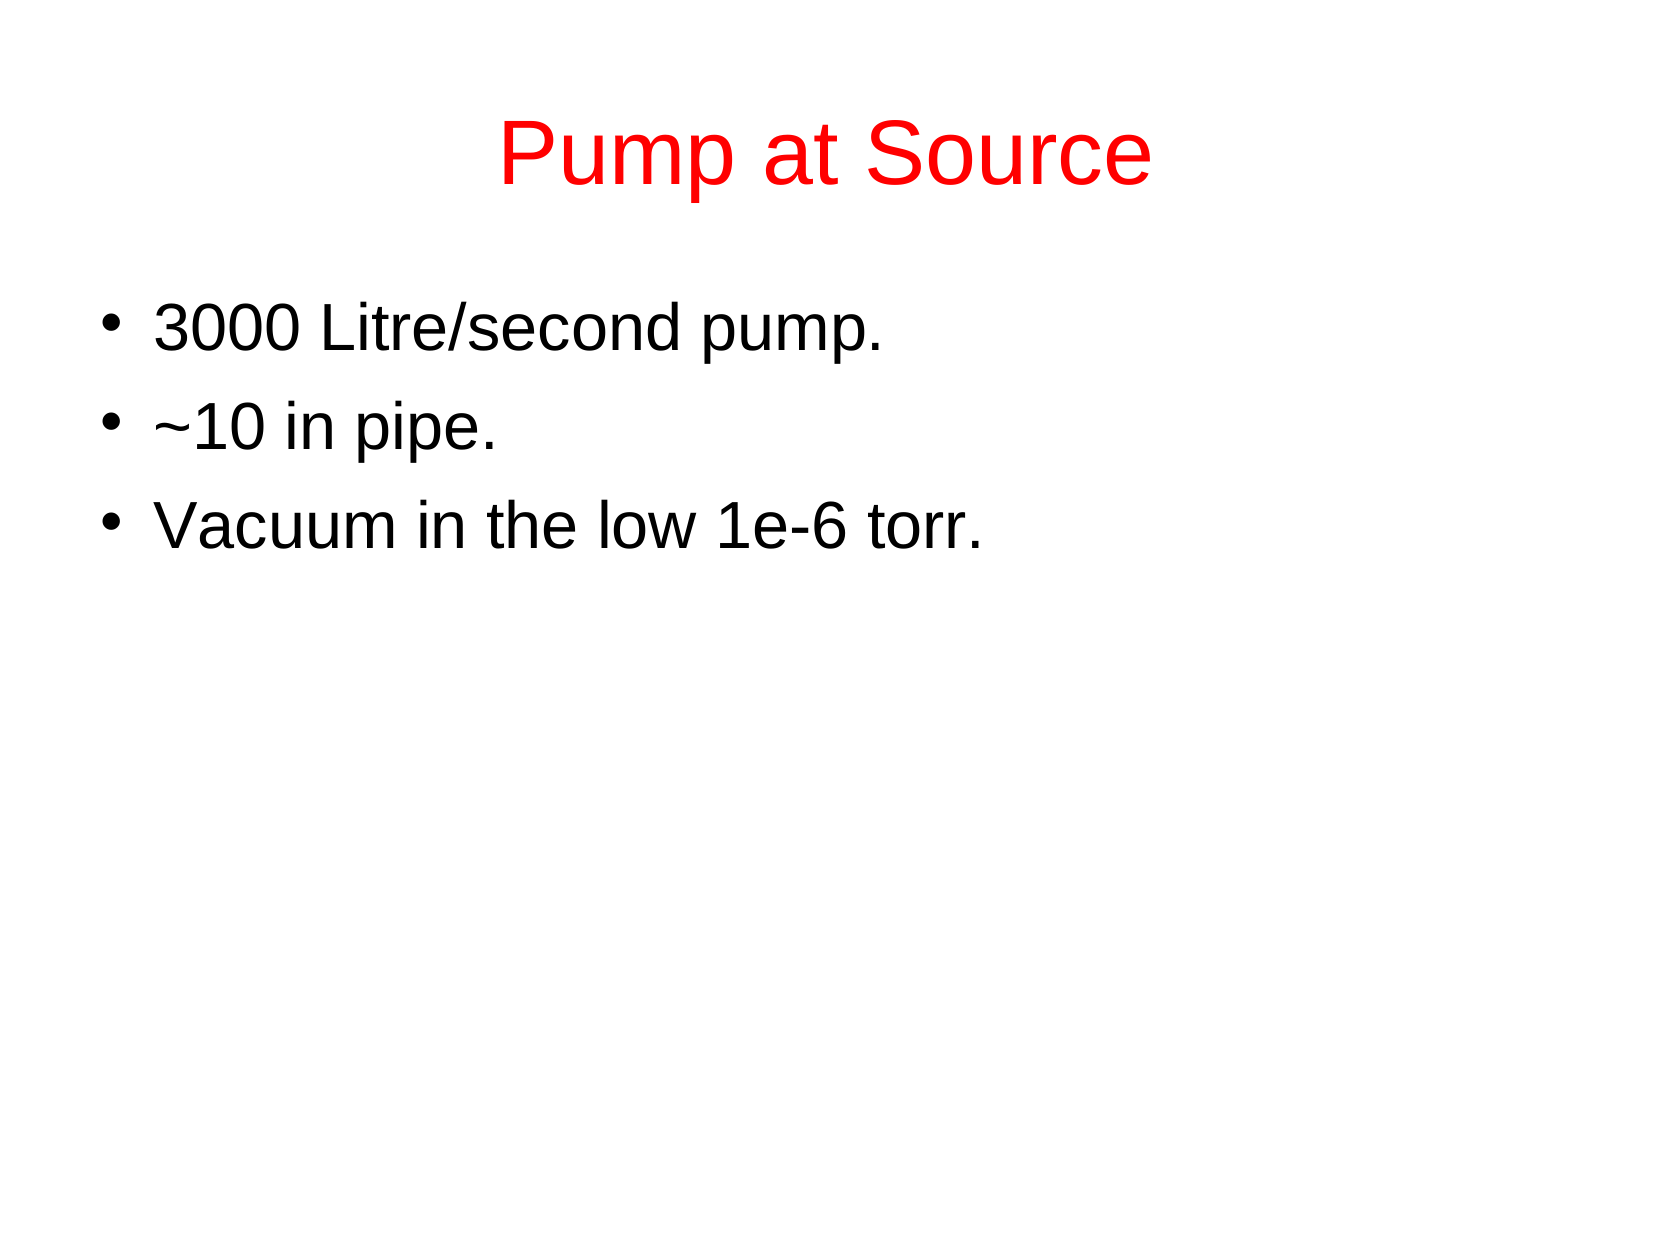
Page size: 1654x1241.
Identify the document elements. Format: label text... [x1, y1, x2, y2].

title Pump at Source [82, 49, 1571, 257]
list 3000 Litre/second pump. ~10 in pipe. Vacuum in the low 1e-6 torr. [82, 290, 1571, 1094]
